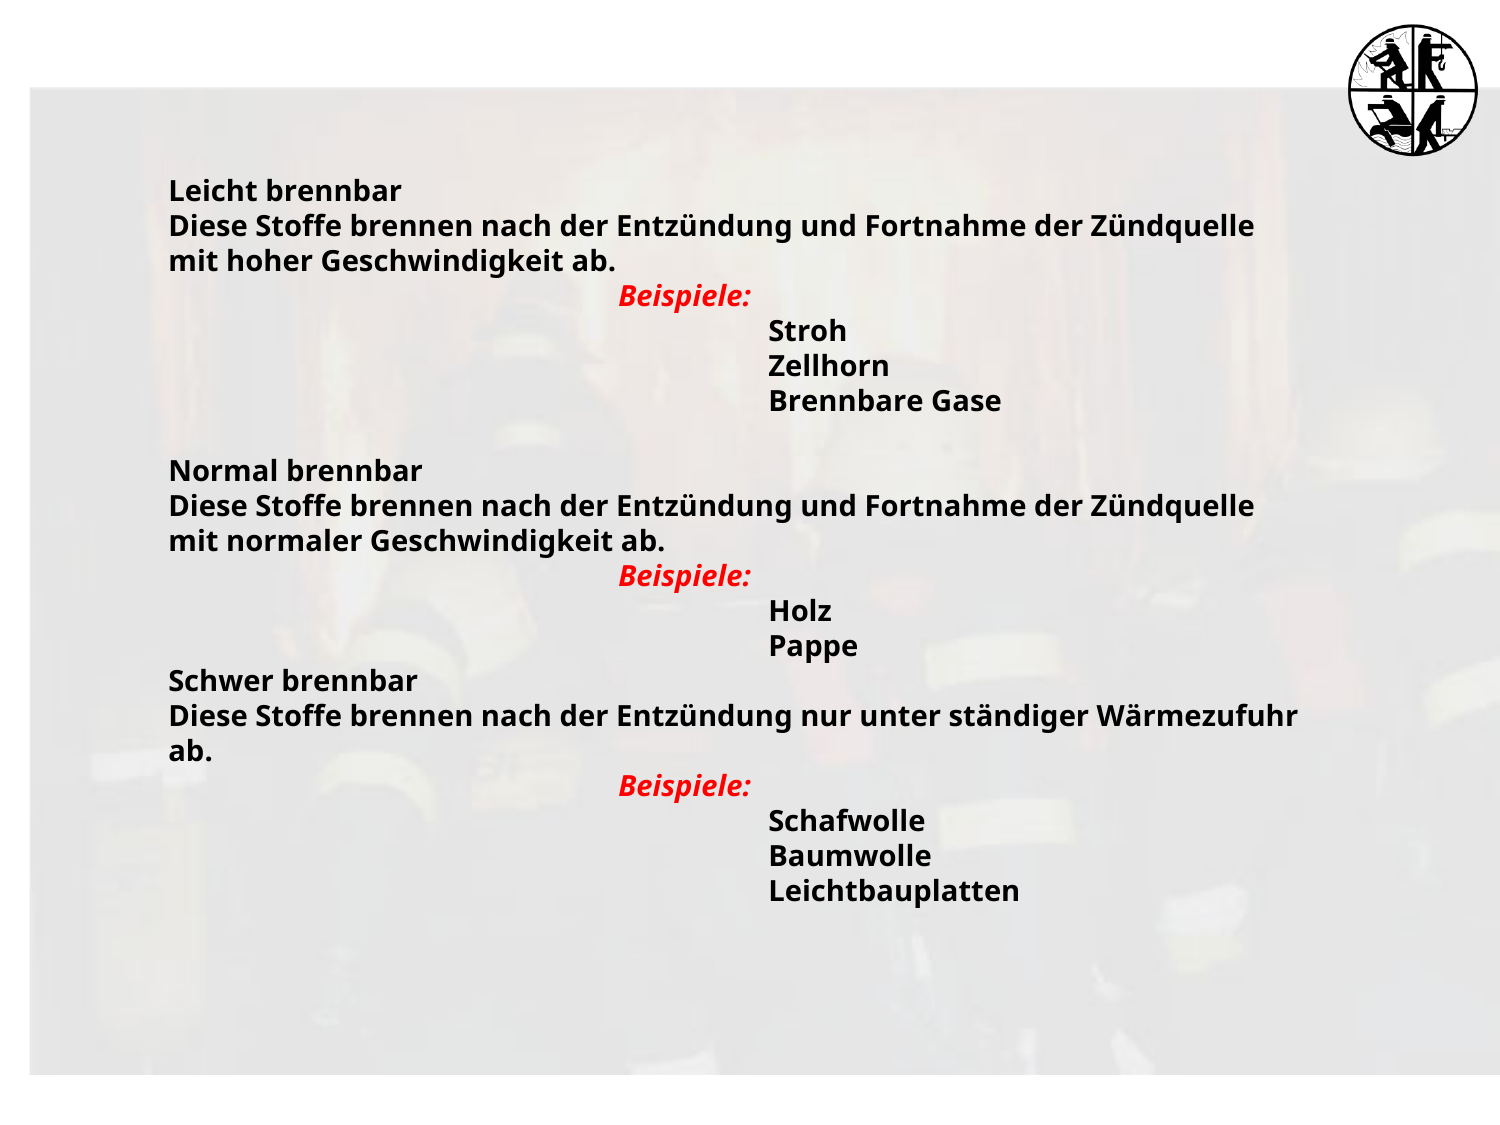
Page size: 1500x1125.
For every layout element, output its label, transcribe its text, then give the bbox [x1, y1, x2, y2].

text_box Leicht brennbar Diese Stoffe brennen nach der Entzündung und Fortnahme der Zündquelle mit hoher Geschwindigkeit ab. Beispiele: Stroh Zellhorn Brennbare Gase Normal brennbar Diese Stoffe brennen nach der Entzündung und Fortnahme der Zündquelle mit normaler Geschwindigkeit ab. Beispiele: Holz Pappe Schwer brennbar Diese Stoffe brennen nach der Entzündung nur unter ständiger Wärmezufuhr ab. Beispiele: Schafwolle Baumwolle Leichtbauplatten [153, 165, 1335, 934]
picture [31, 20, 1500, 1075]
